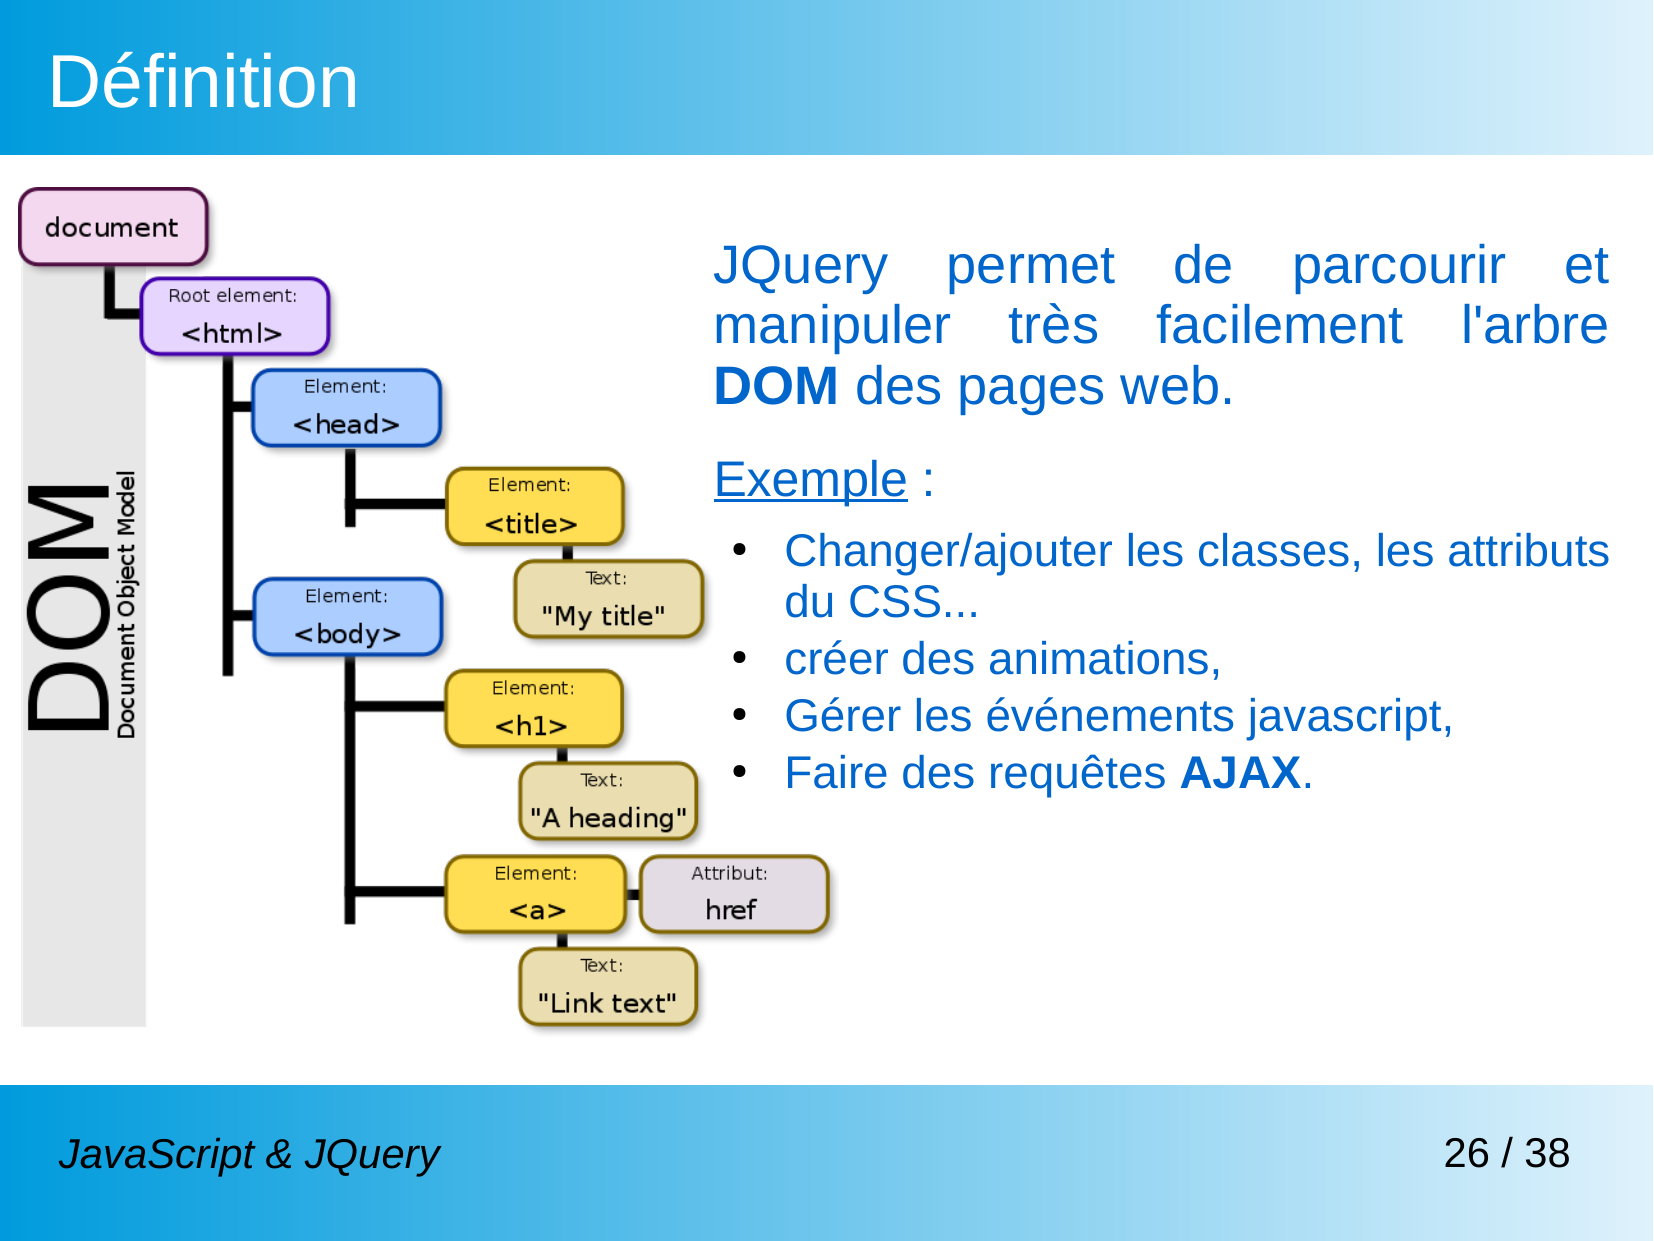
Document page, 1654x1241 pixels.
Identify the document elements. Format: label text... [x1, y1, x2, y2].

title Définition [47, 28, 1536, 134]
list JQuery permet de parcourir et manipuler très facilement l'arbre DOM des pages web. Exemple : Changer/ajouter les classes, les attributs du CSS... créer des animations, Gérer les événements javascript, Faire des requêtes AJAX. [839, 234, 1612, 954]
picture [18, 187, 839, 1037]
